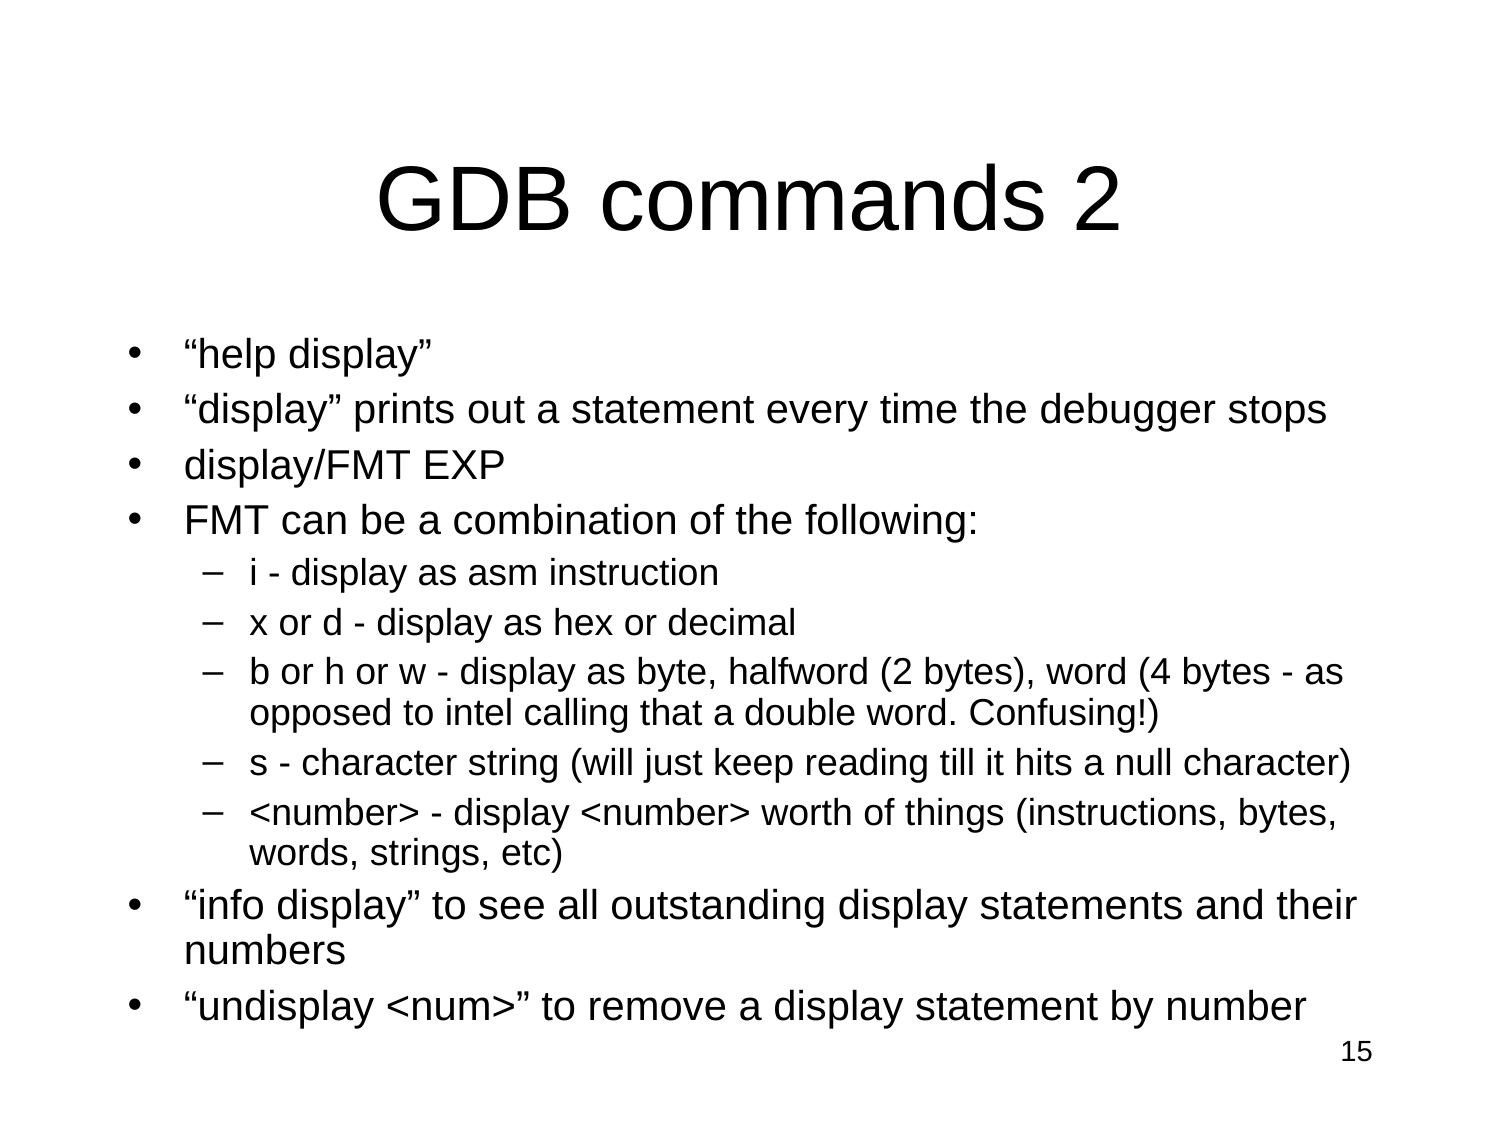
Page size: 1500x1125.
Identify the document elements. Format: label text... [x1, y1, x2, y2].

title GDB commands 2 [112, 99, 1388, 288]
list “help display” “display” prints out a statement every time the debugger stops display/FMT EXP FMT can be a combination of the following: i - display as asm instruction x or d - display as hex or decimal b or h or w - display as byte, halfword (2 bytes), word (4 bytes - as opposed to intel calling that a double word. Confusing!) s - character string (will just keep reading till it hits a null character) <number> - display <number> worth of things (instructions, bytes, words, strings, etc) “info display” to see all outstanding display statements and their numbers “undisplay <num>” to remove a display statement by number [112, 324, 1388, 1037]
text_box <number> [1074, 1025, 1388, 1101]
